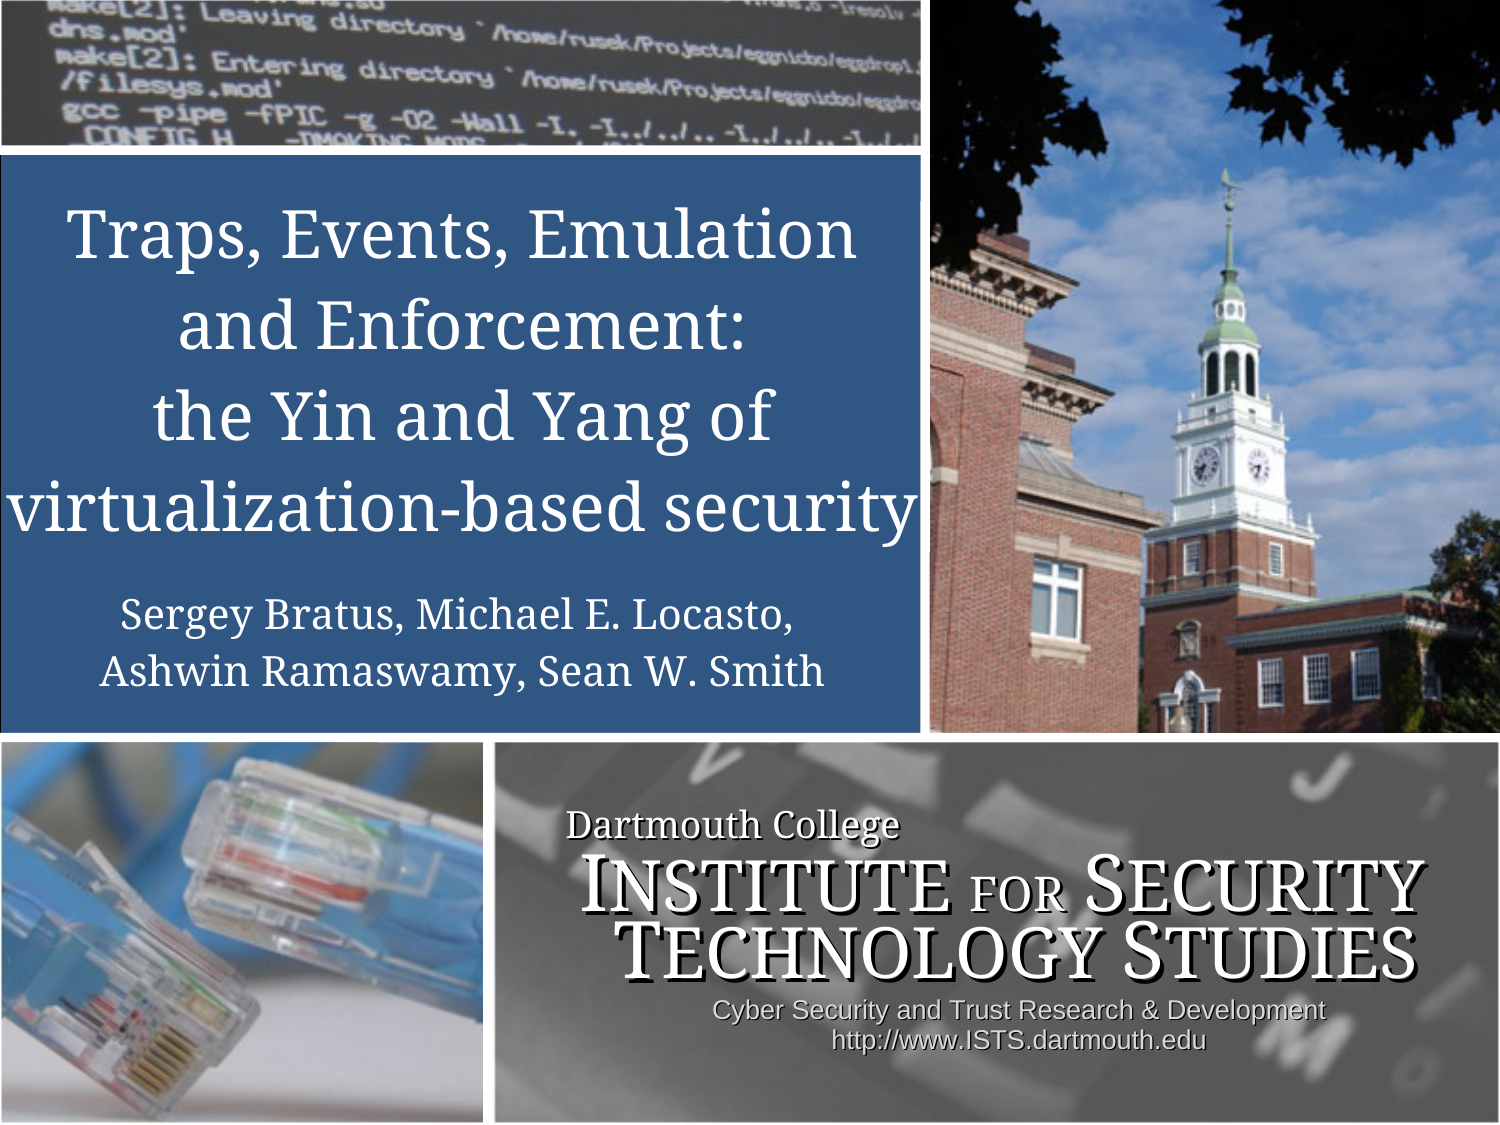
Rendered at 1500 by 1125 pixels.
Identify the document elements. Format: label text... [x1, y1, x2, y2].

text_box Sergey Bratus, Michael E. Locasto, Ashwin Ramaswamy, Sean W. Smith [0, 572, 925, 711]
picture [0, 0, 920, 145]
picture [930, 0, 1500, 733]
text_box Traps, Events, Emulation and Enforcement: the Yin and Yang of virtualization-based security [0, 194, 925, 545]
picture [0, 743, 1500, 1125]
